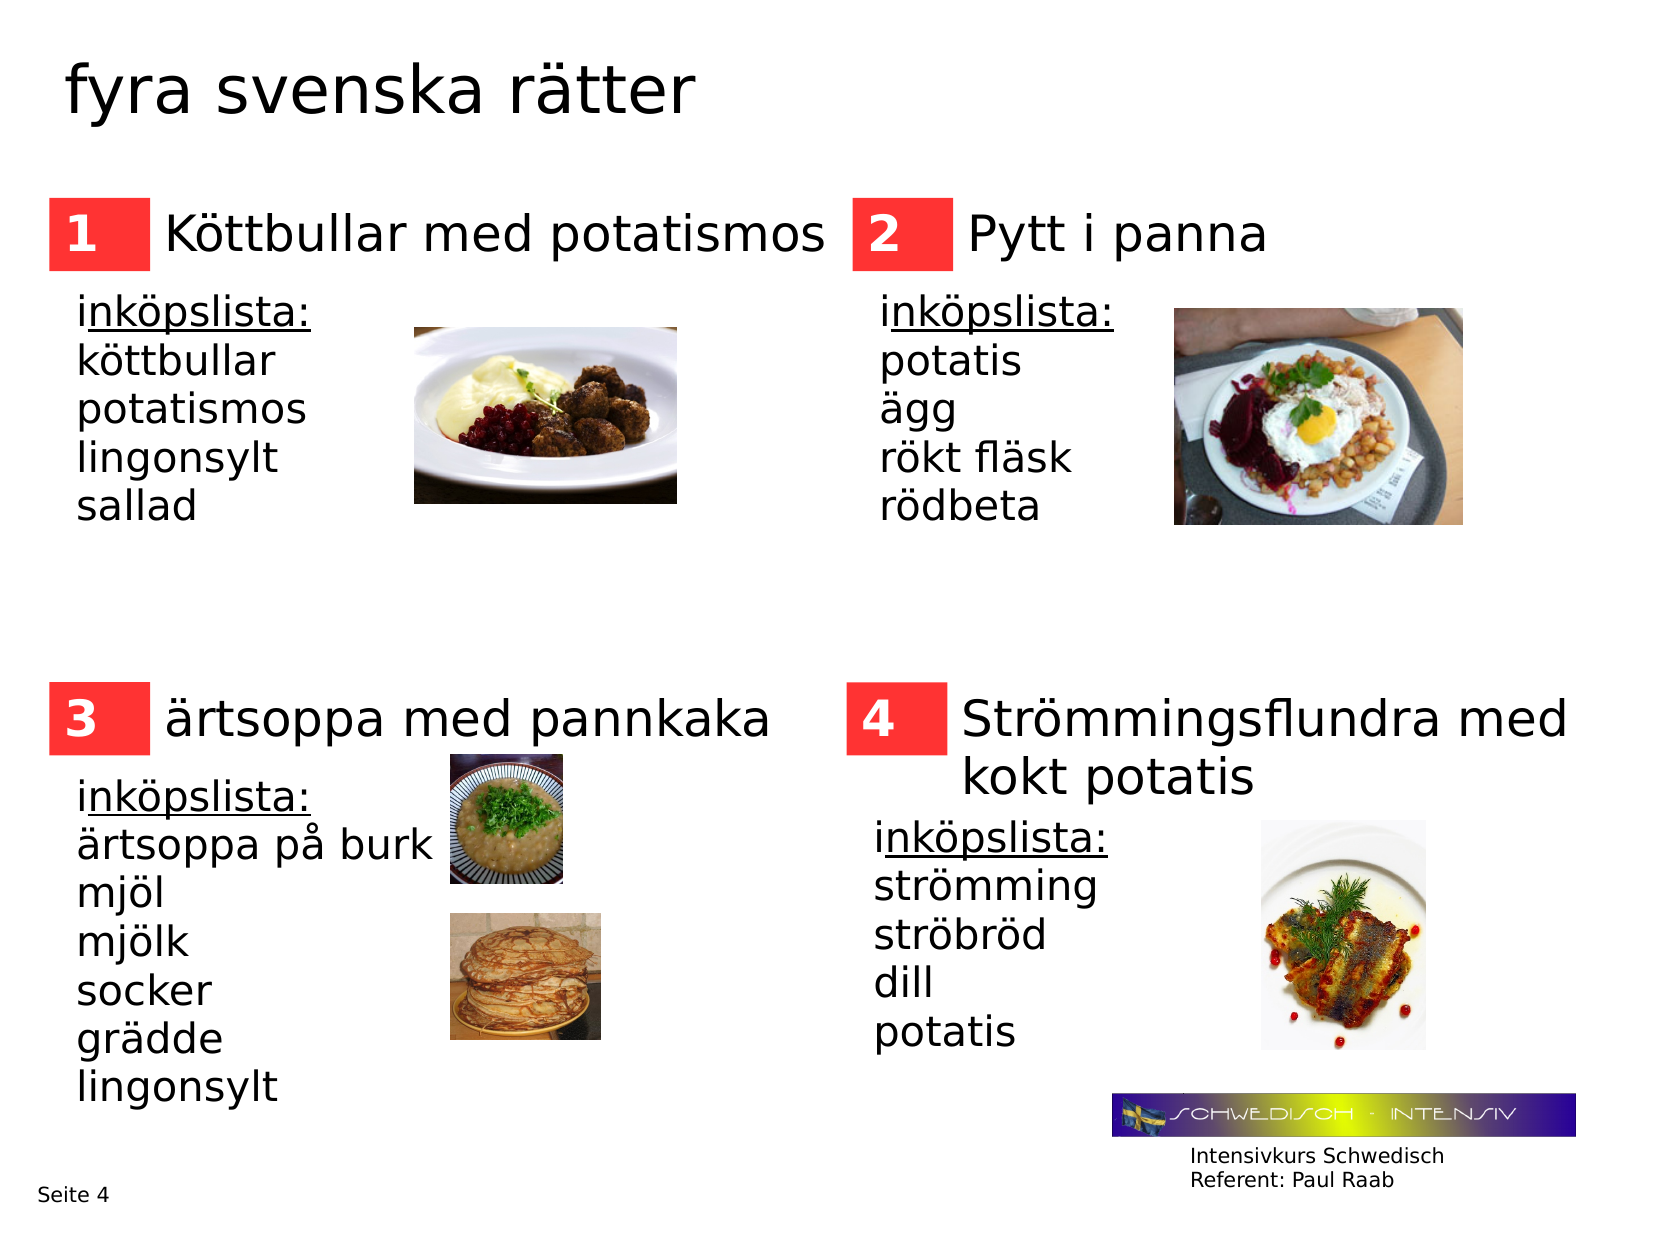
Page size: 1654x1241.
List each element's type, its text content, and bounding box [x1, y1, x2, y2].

picture [1174, 308, 1463, 526]
text_box 4 [846, 682, 947, 756]
text_box Strömmingsflundra med kokt potatis [947, 682, 1623, 814]
text_box Pytt i panna [952, 197, 1654, 272]
text_box Köttbullar med potatismos [149, 197, 852, 272]
picture [1261, 820, 1426, 1051]
picture [1112, 1093, 1576, 1137]
picture [414, 327, 677, 504]
text_box inköpslista: potatis ägg rökt fläsk rödbeta [864, 280, 1211, 538]
text_box 1 [49, 197, 149, 272]
picture [450, 913, 601, 1040]
text_box ärtsoppa med pannkaka [149, 682, 826, 756]
text_box 2 [852, 197, 952, 272]
text_box 3 [49, 682, 149, 756]
text_box inköpslista: ärtsoppa på burk mjöl mjölk socker grädde lingonsylt [61, 764, 451, 1120]
text_box fyra svenska rätter [49, 44, 776, 138]
text_box inköpslista: strömming ströbröd dill potatis [858, 806, 1248, 1064]
text_box inköpslista: köttbullar potatismos lingonsylt sallad [61, 280, 407, 538]
picture [450, 754, 563, 884]
